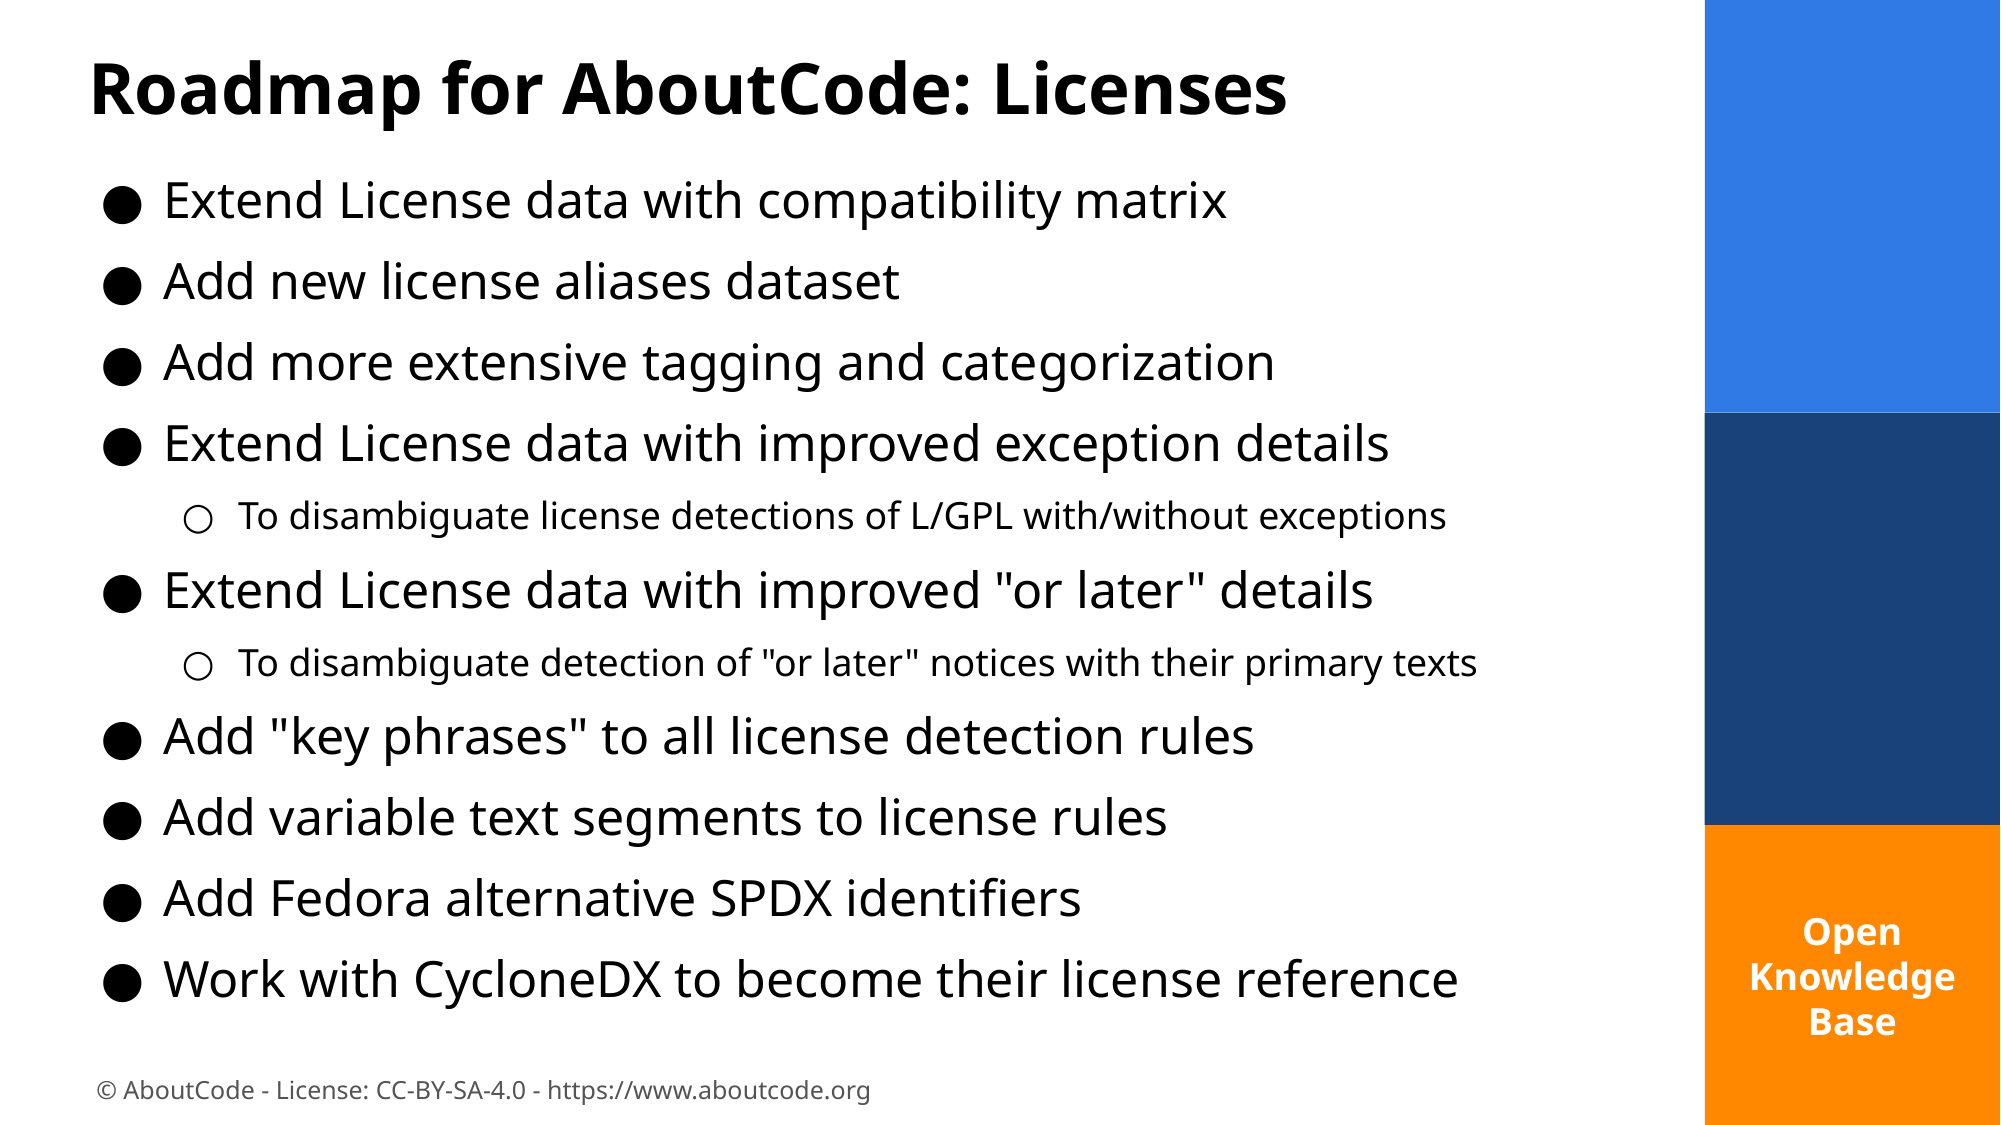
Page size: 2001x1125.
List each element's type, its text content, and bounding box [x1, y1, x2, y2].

text_box Open Knowledge Base [1704, 825, 2000, 1125]
text_box [1704, 0, 2000, 825]
title Roadmap for AboutCode: Licenses [68, 23, 1704, 149]
list Extend License data with compatibility matrix Add new license aliases dataset Add more extensive tagging and categorization Extend License data with improved exception details To disambiguate license detections of L/GPL with/without exceptions Extend License data with improved "or later" details To disambiguate detection of "or later" notices with their primary texts Add "key phrases" to all license detection rules Add variable text segments to license rules Add Fedora alternative SPDX identifiers Work with CycloneDX to become their license reference [68, 149, 1704, 1045]
